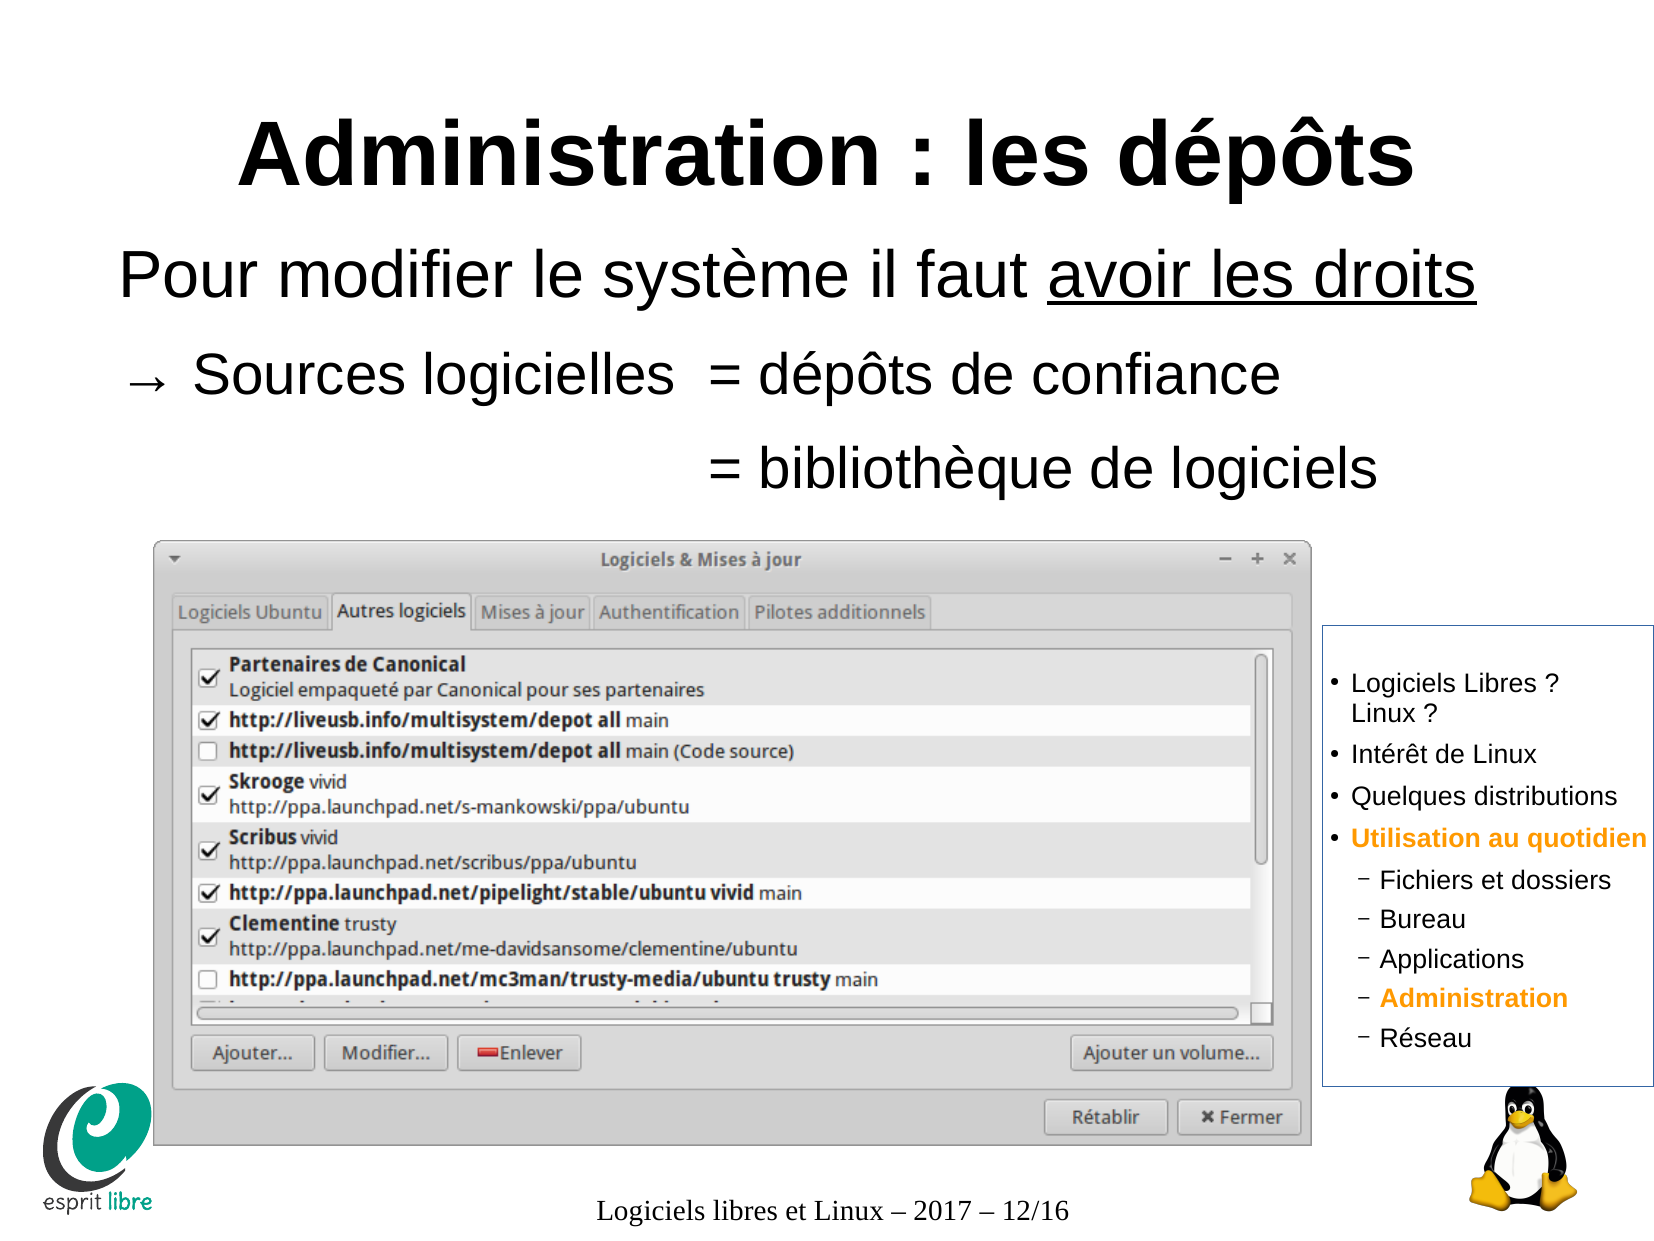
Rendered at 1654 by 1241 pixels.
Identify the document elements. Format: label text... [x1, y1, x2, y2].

title Administration : les dépôts [82, 49, 1572, 257]
picture [1462, 1087, 1583, 1217]
list Pour modifier le système il faut avoir les droits → Sources logicielles = dépôts de confiance = bibliothèque de logiciels [118, 237, 1548, 1069]
picture [153, 540, 1312, 1146]
list Logiciels Libres ? Linux ? Intérêt de Linux Quelques distributions Utilisation au quotidien Fichiers et dossiers Bureau Applications Administration Réseau [1322, 625, 1654, 1087]
